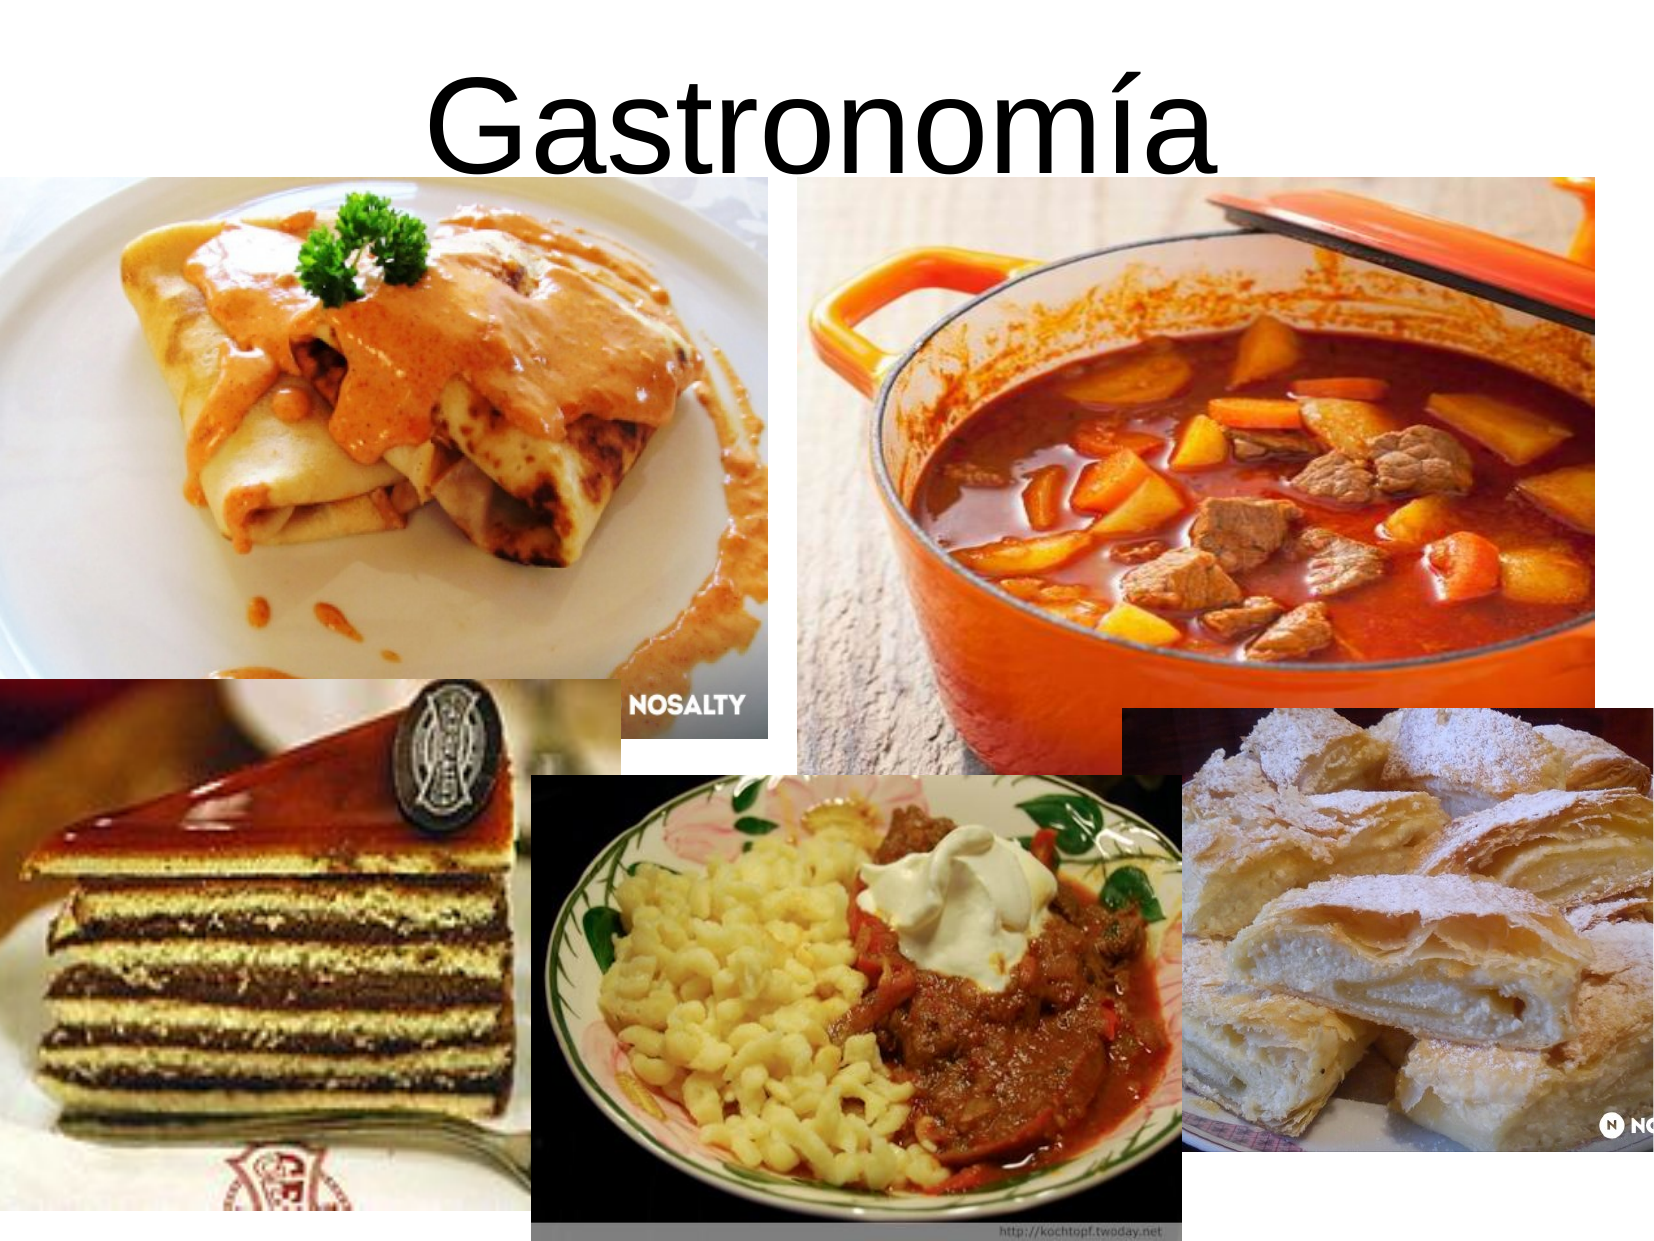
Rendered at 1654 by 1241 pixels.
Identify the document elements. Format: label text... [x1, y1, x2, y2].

chart [621, 290, 1571, 775]
picture [0, 177, 1654, 1241]
title Gastronomía [76, 29, 1565, 222]
